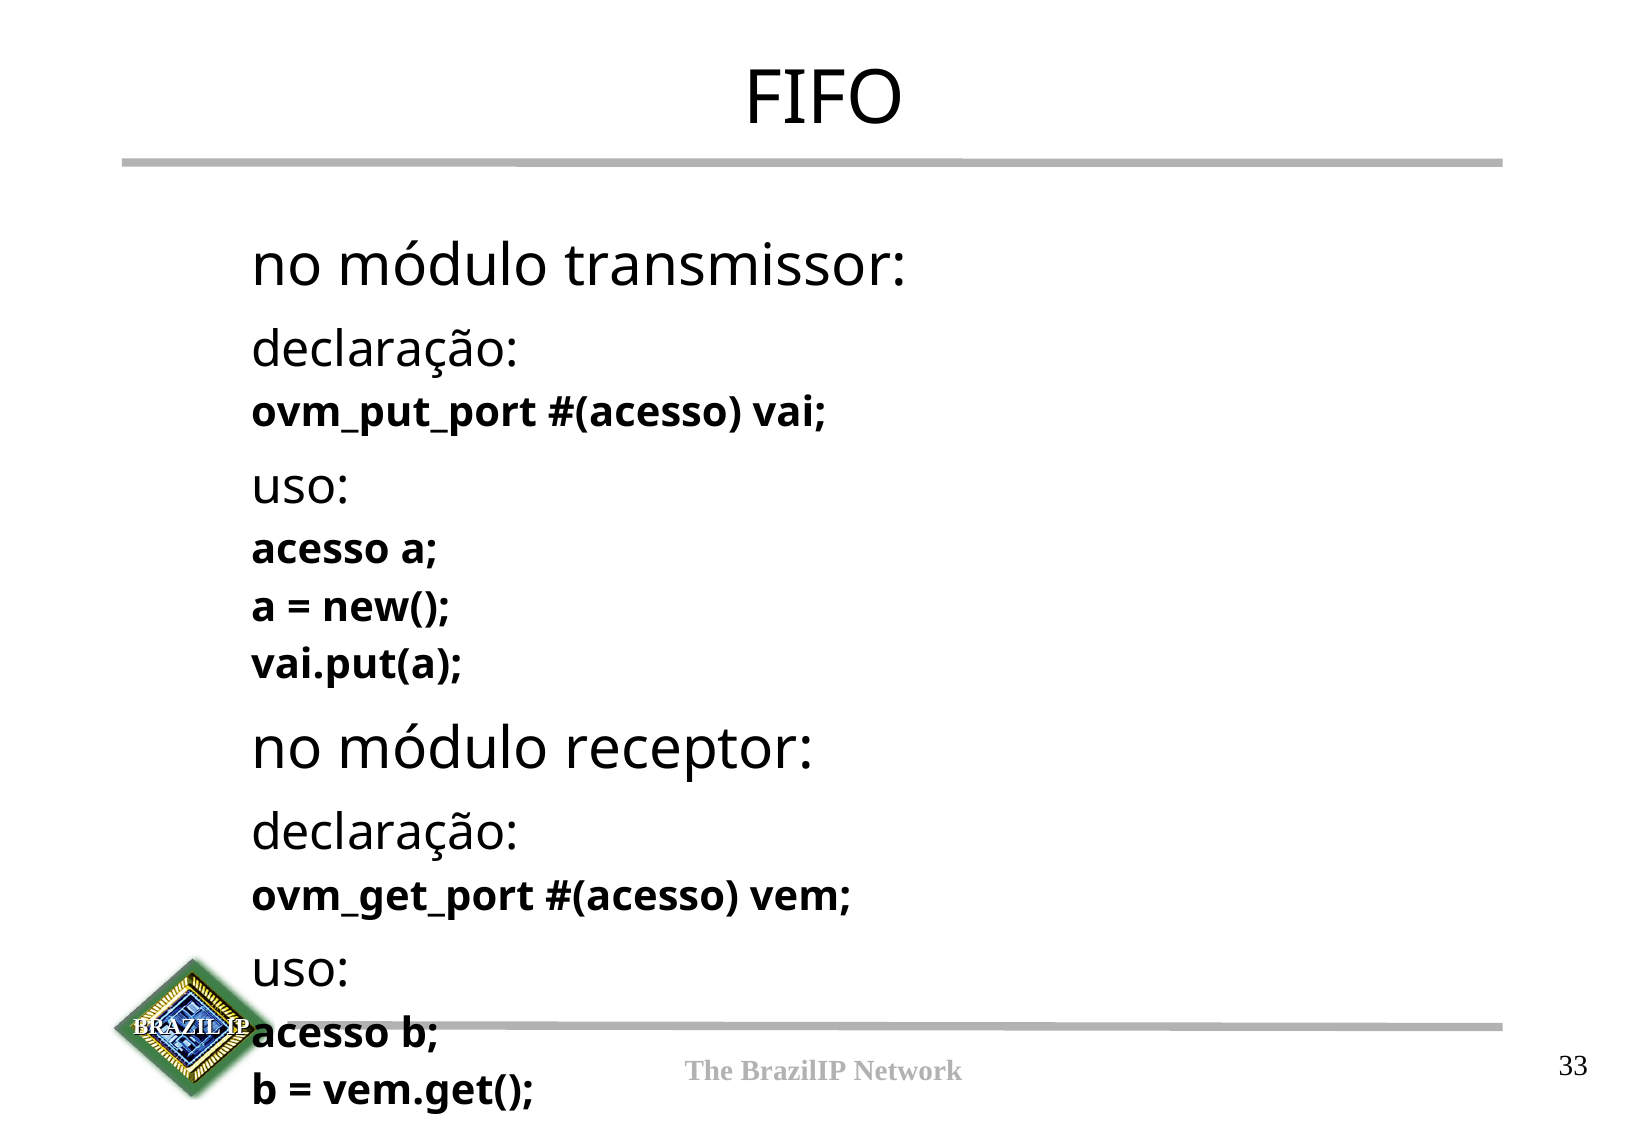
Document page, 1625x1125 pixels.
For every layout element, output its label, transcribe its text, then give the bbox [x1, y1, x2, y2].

picture [108, 953, 275, 1100]
title FIFO [133, 0, 1515, 188]
list no módulo transmissor: declaração: ovm_put_port #(acesso) vai; uso: acesso a; a = new(); vai.put(a); no módulo receptor: declaração: ovm_get_port #(acesso) vem; uso: acesso b; b = vem.get(); [236, 214, 1503, 1030]
picture [260, 1086, 269, 1099]
picture [259, 1036, 267, 1043]
